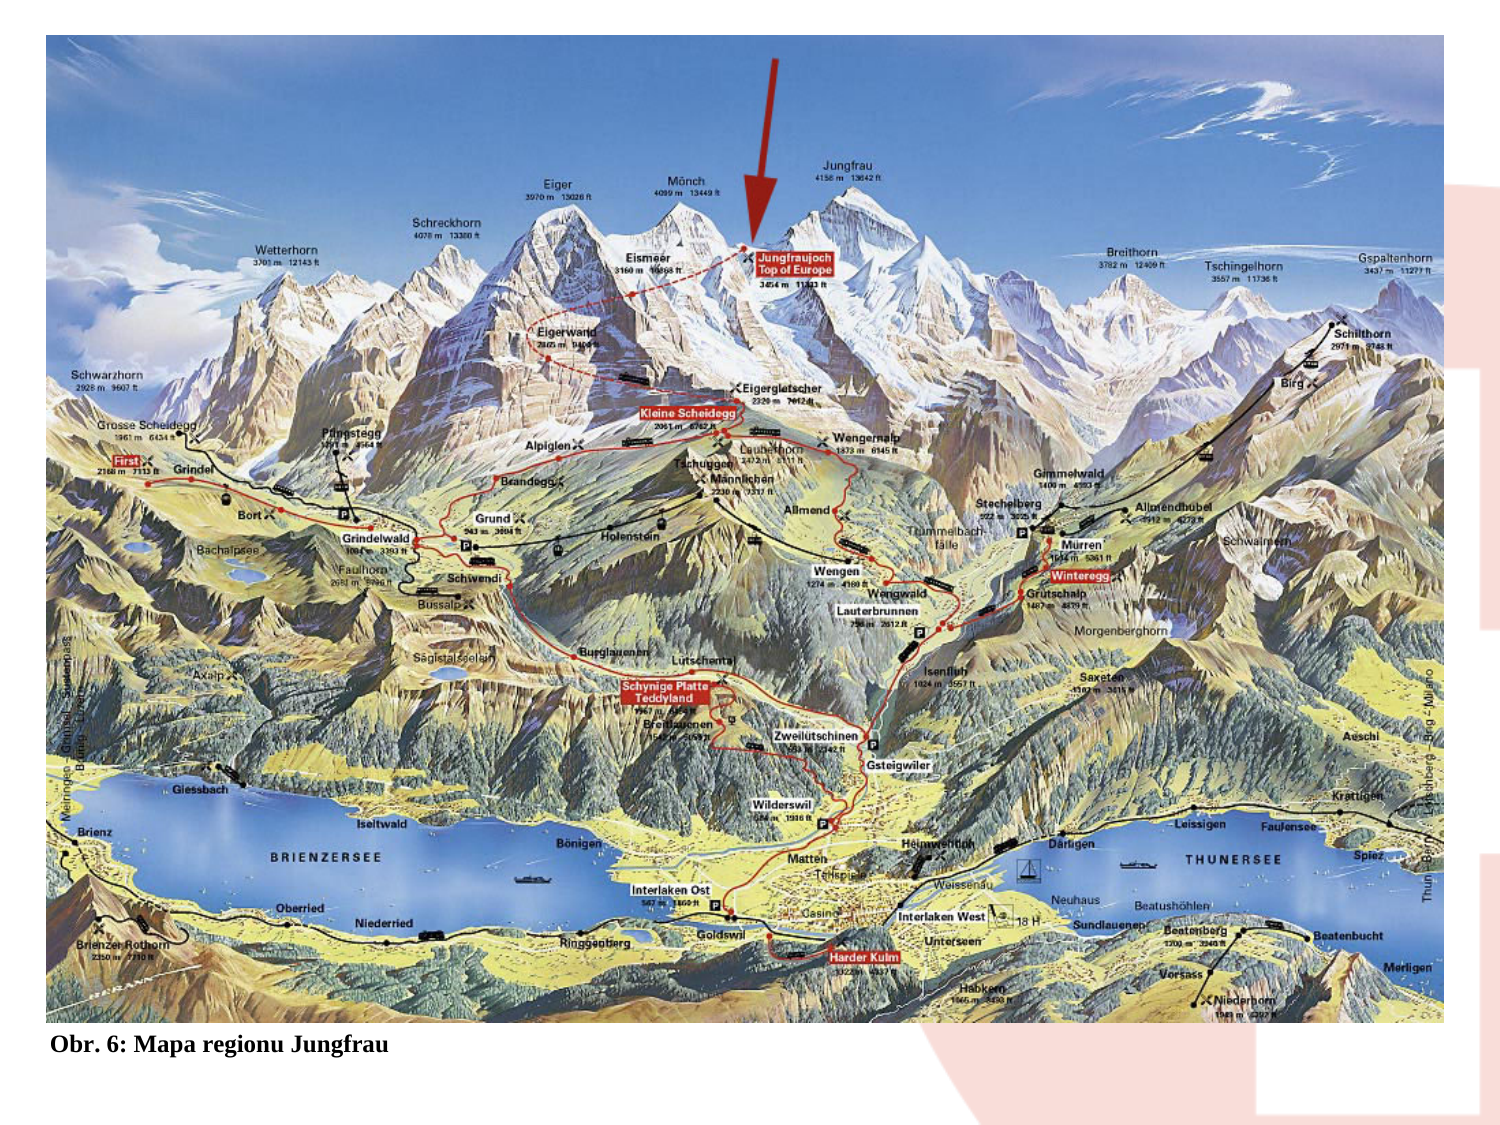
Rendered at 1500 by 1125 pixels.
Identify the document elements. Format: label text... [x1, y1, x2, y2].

picture [46, 35, 1500, 1125]
text_box Obr. 6: Mapa regionu Jungfrau [35, 1019, 751, 1065]
